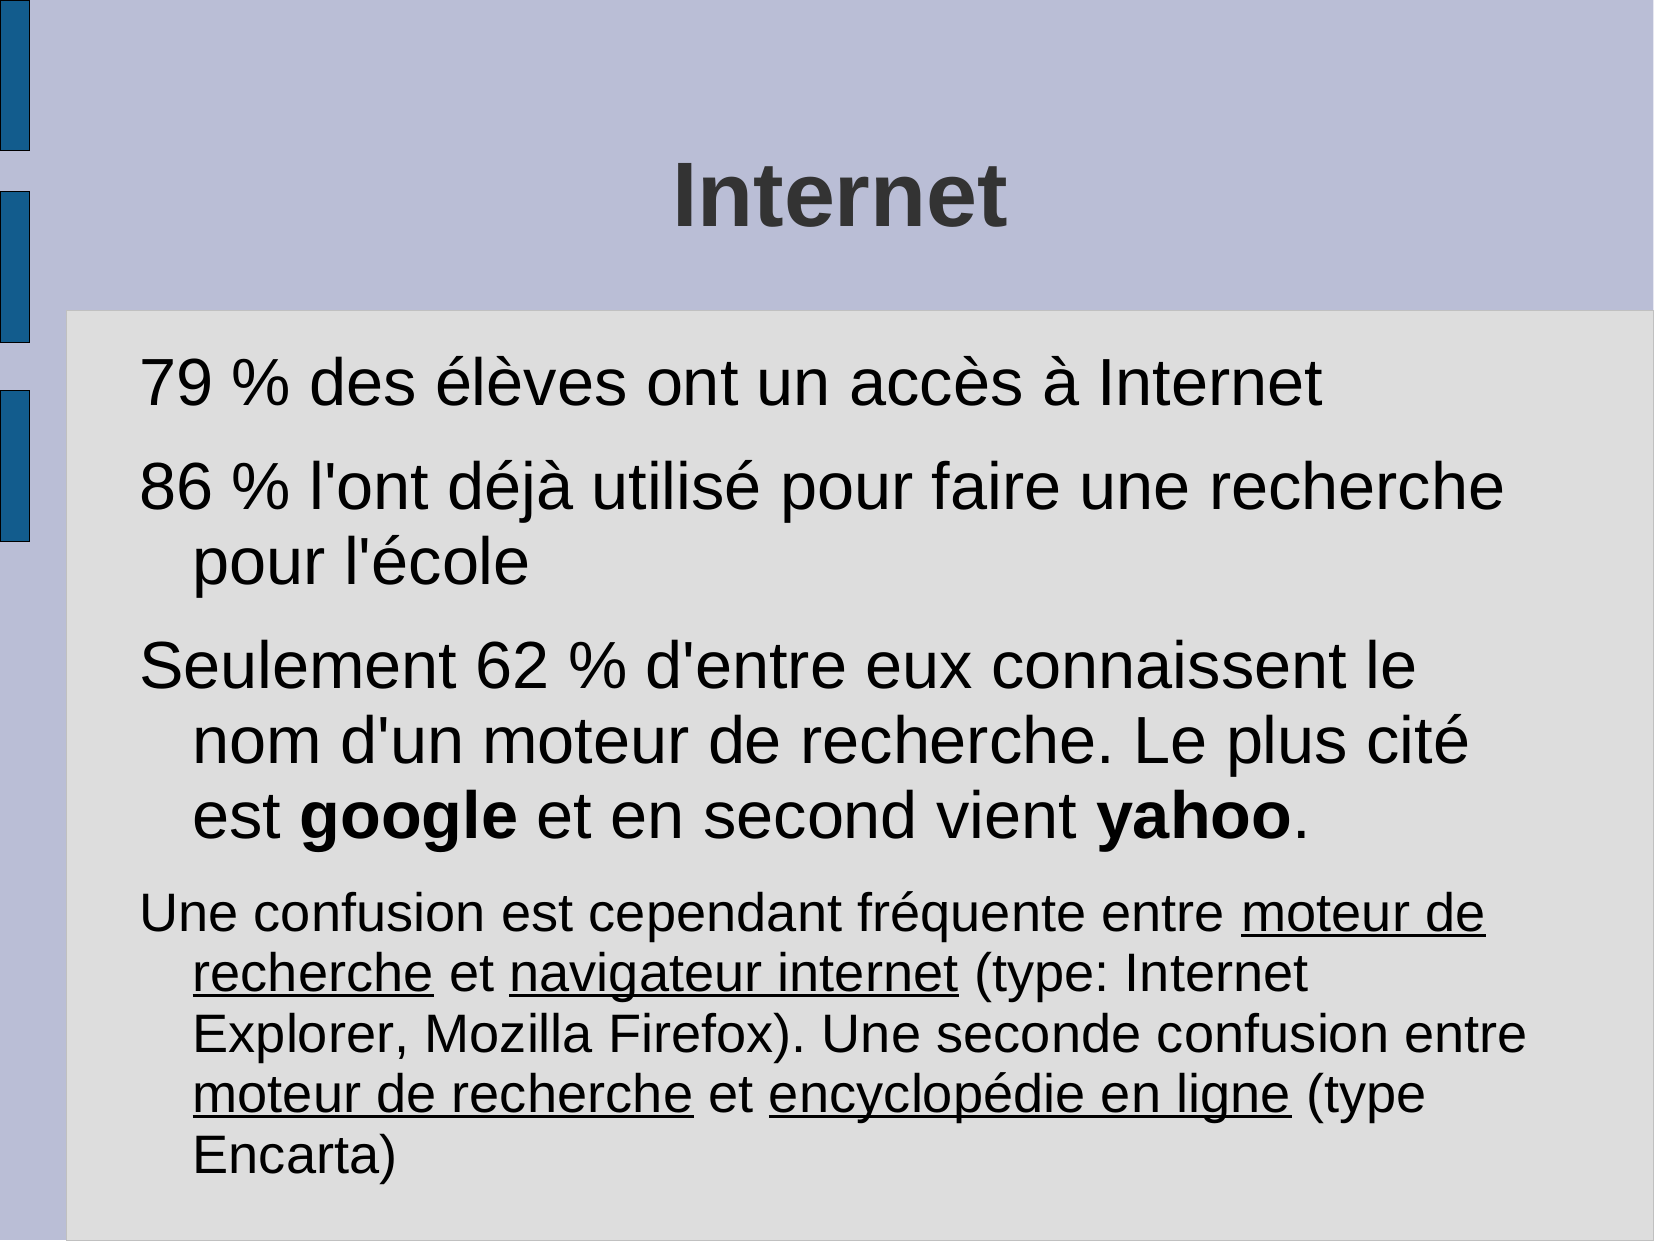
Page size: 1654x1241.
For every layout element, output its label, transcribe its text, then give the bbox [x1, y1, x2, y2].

title Internet [121, 98, 1534, 291]
list 79 % des élèves ont un accès à Internet 86 % l'ont déjà utilisé pour faire une recherche pour l'école Seulement 62 % d'entre eux connaissent le nom d'un moteur de recherche. Le plus cité est google et en second vient yahoo. Une confusion est cependant fréquente entre moteur de recherche et navigateur internet (type: Internet Explorer, Mozilla Firefox). Une seconde confusion entre moteur de recherche et encyclopédie en ligne (type Encarta) [121, 344, 1534, 1185]
